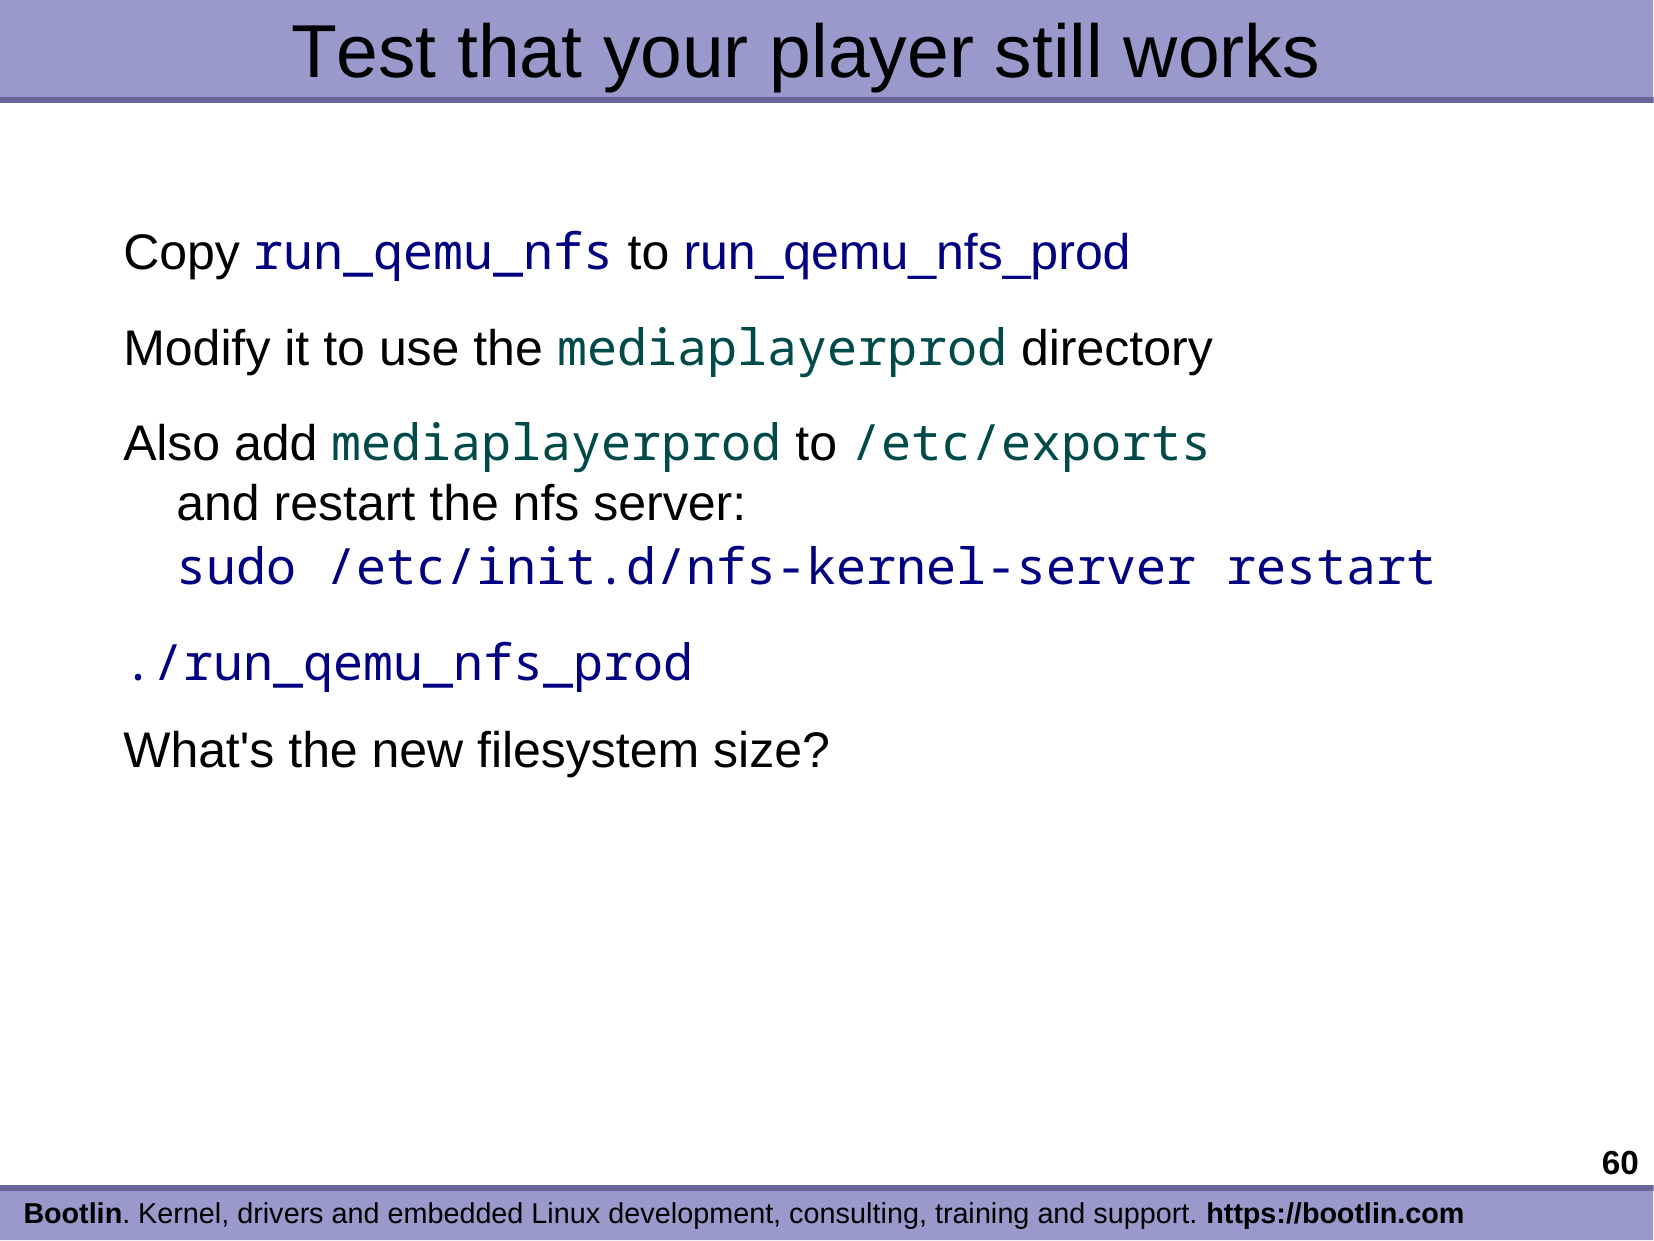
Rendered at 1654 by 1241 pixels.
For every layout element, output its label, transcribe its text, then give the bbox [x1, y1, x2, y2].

title Test that your player still works [60, 5, 1551, 97]
list Copy run_qemu_nfs to run_qemu_nfs_prod Modify it to use the mediaplayerprod directory Also add mediaplayerprod to /etc/exports and restart the nfs server: sudo /etc/init.d/nfs-kernel-server restart ./run_qemu_nfs_prod What's the new filesystem size? [105, 216, 1518, 1066]
